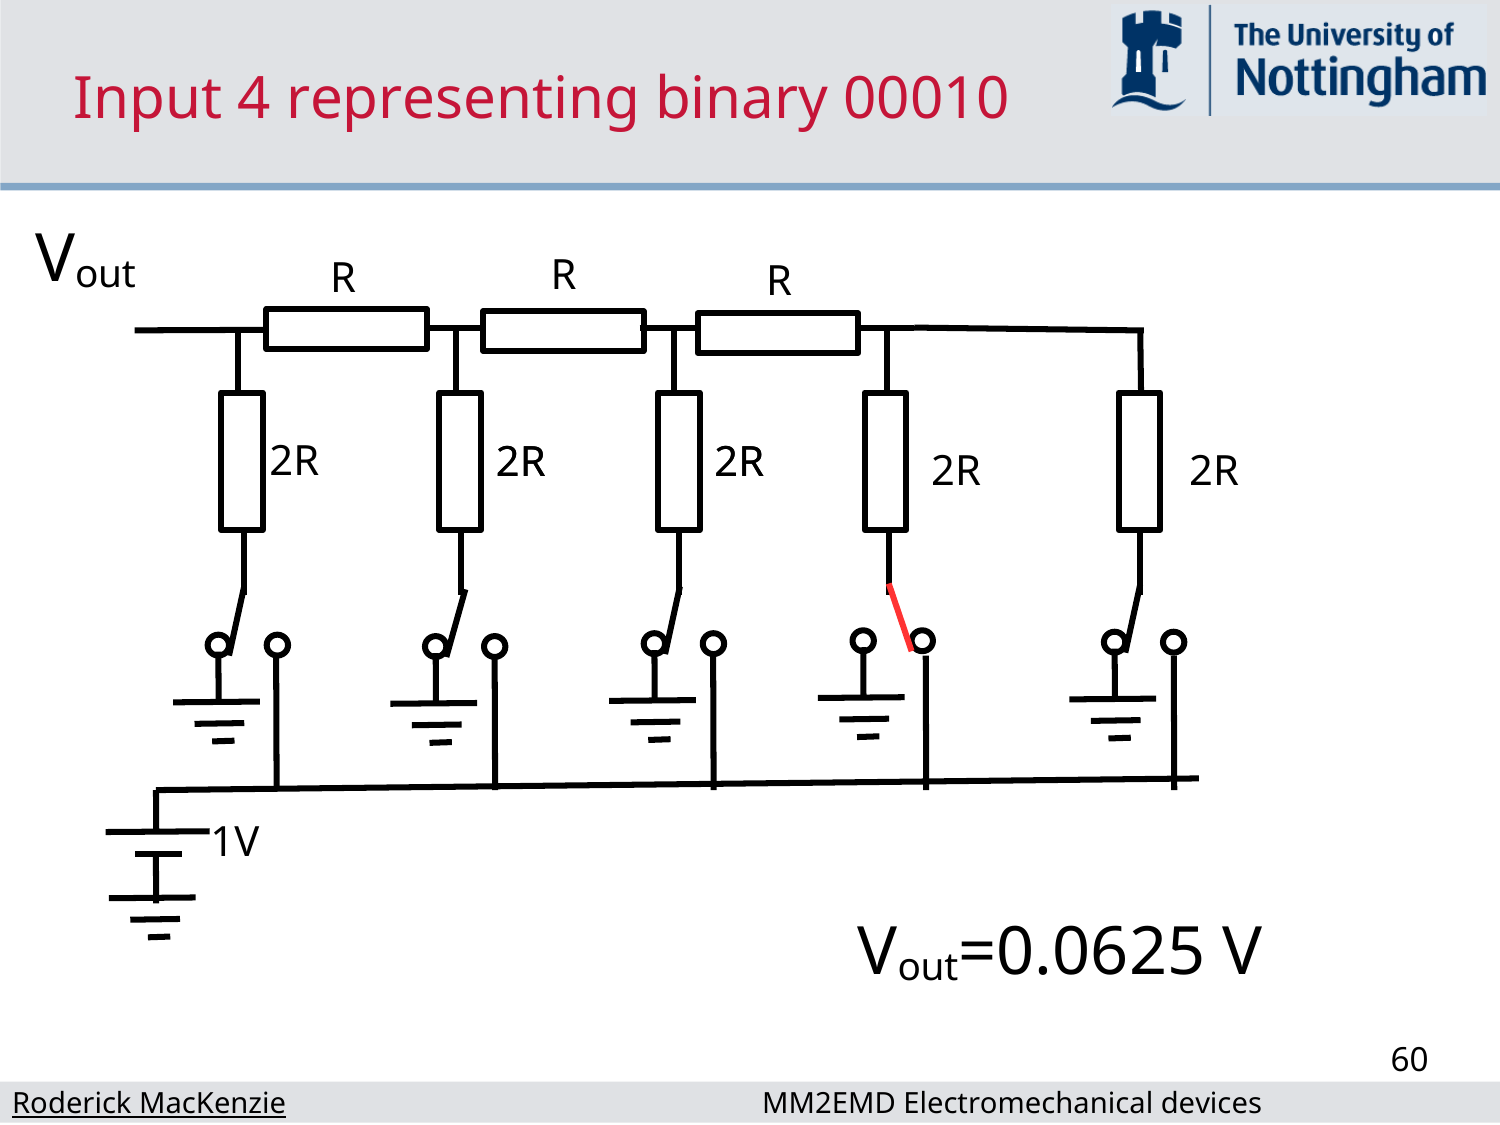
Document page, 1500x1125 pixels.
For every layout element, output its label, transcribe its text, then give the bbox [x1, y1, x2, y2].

text_box R [751, 246, 852, 382]
text_box R [315, 243, 416, 379]
title Input 4 representing binary 00010 [59, 20, 1137, 172]
text_box 2R [699, 427, 800, 563]
text_box R [535, 240, 636, 376]
picture [1111, 4, 1487, 116]
text_box Vout=0.0625 V [819, 900, 1370, 1098]
text_box <number> [1375, 1030, 1500, 1101]
text_box 2R [916, 436, 1017, 572]
text_box 2R [481, 427, 582, 563]
text_box 1V [195, 806, 296, 951]
text_box Vout [20, 207, 171, 342]
text_box 2R [1174, 436, 1275, 572]
text_box 2R [254, 426, 355, 561]
